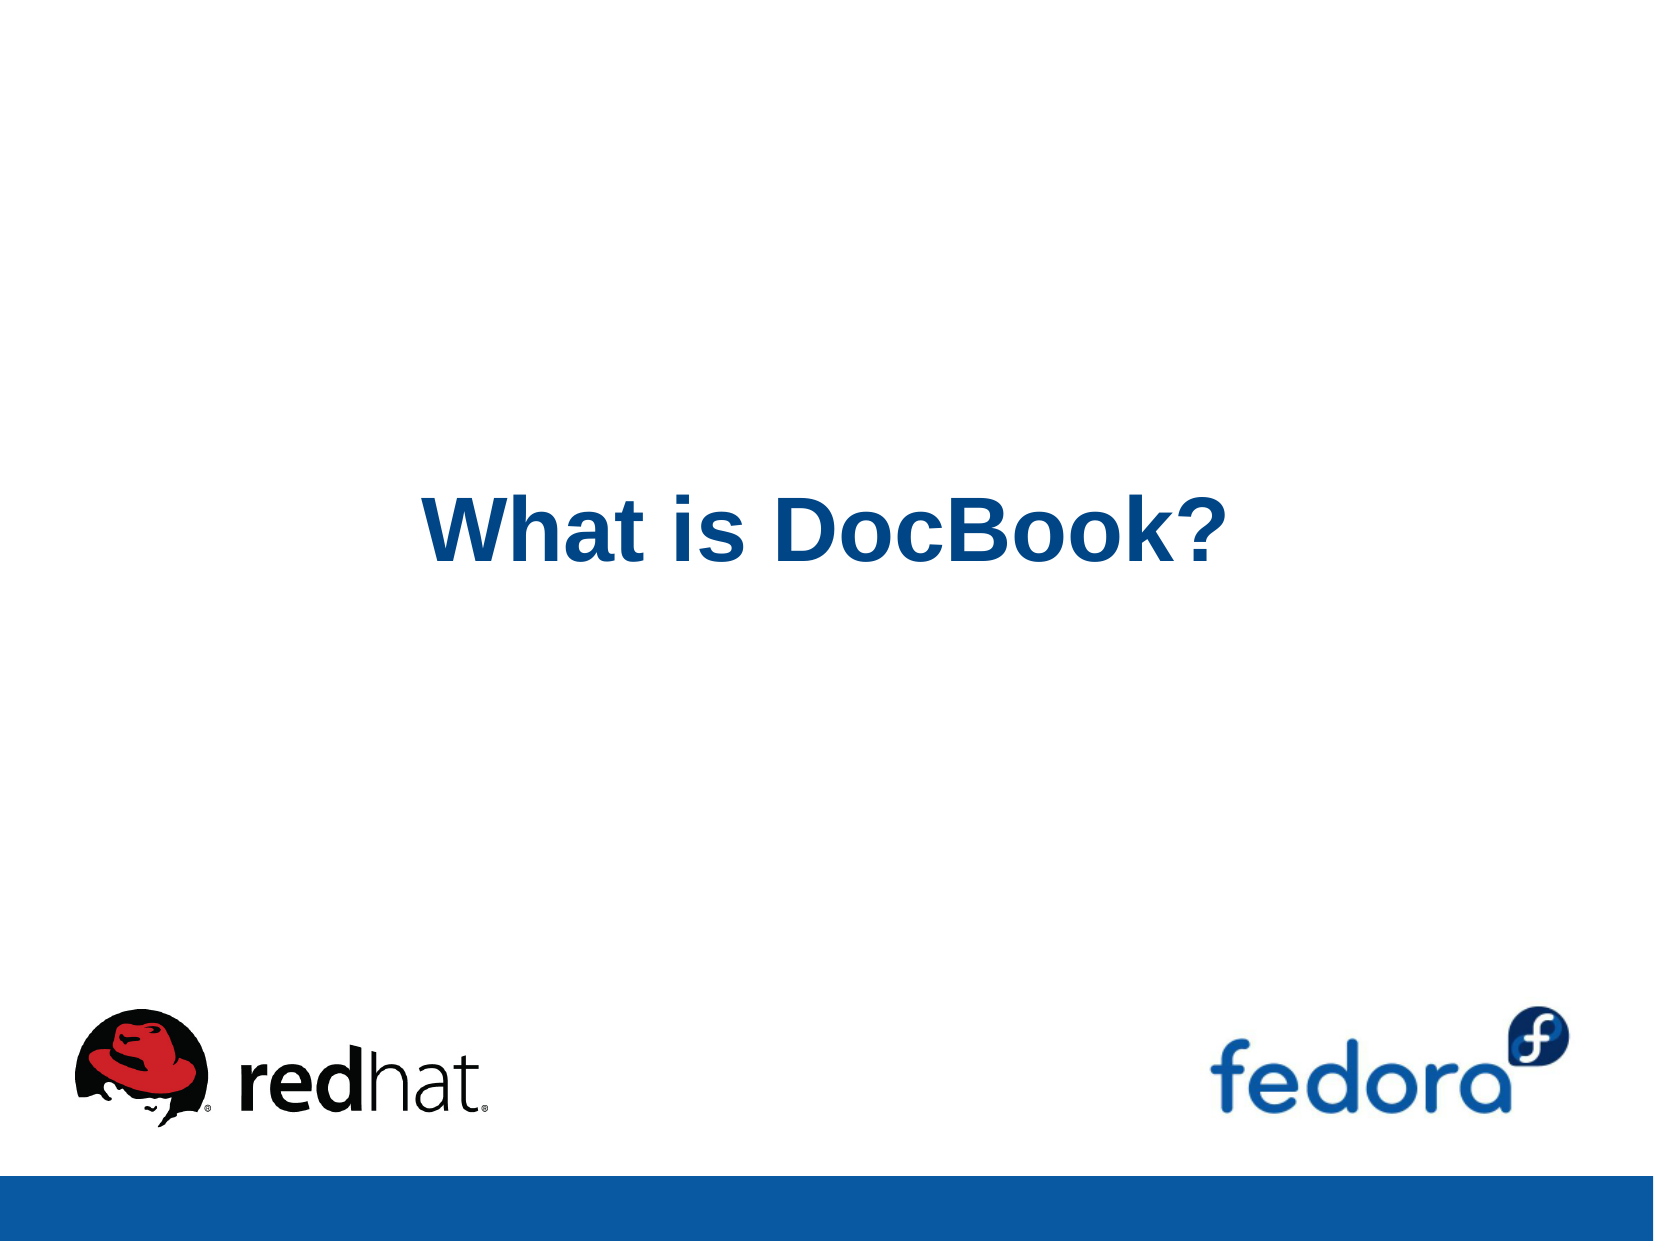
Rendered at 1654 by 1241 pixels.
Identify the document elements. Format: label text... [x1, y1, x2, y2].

subtitle What is DocBook? [82, 49, 1571, 1109]
picture [75, 1009, 488, 1142]
picture [1200, 997, 1576, 1125]
picture [0, 1176, 1654, 1241]
